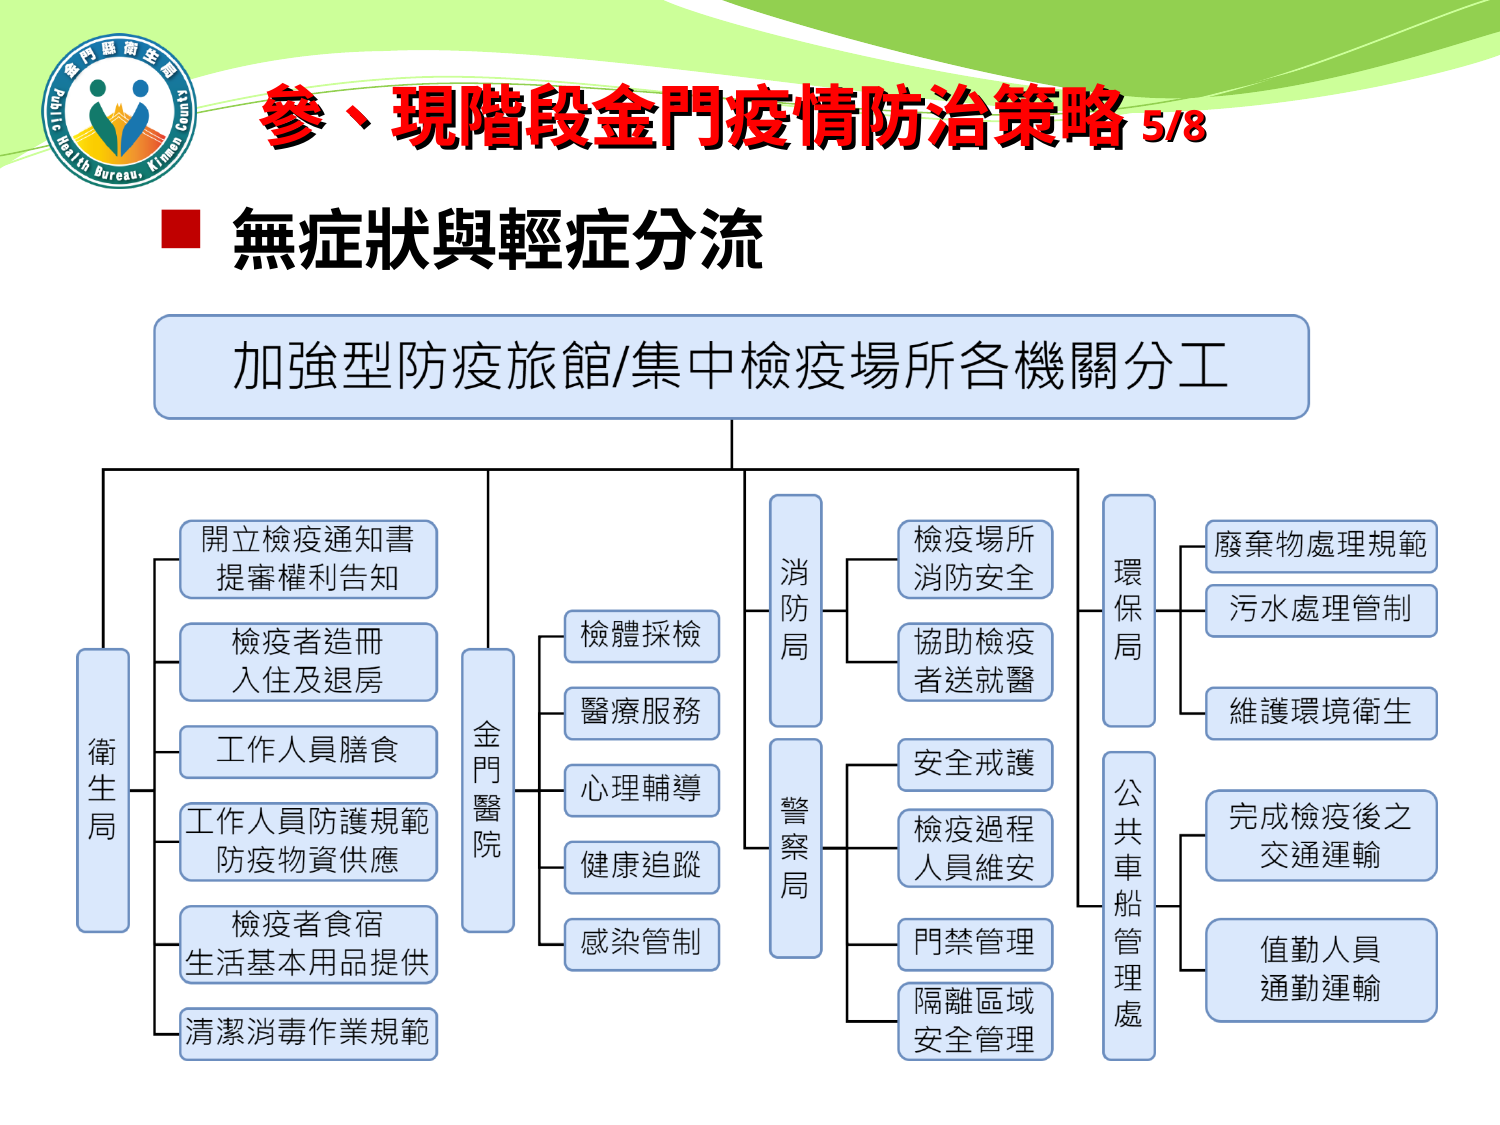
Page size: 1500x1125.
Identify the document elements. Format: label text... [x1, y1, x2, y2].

picture [41, 33, 197, 189]
text_box 無症狀與輕症分流 [141, 190, 781, 286]
picture [76, 314, 1438, 1061]
text_box 參、現階段金門疫情防治策略5/8 [141, 66, 1323, 162]
